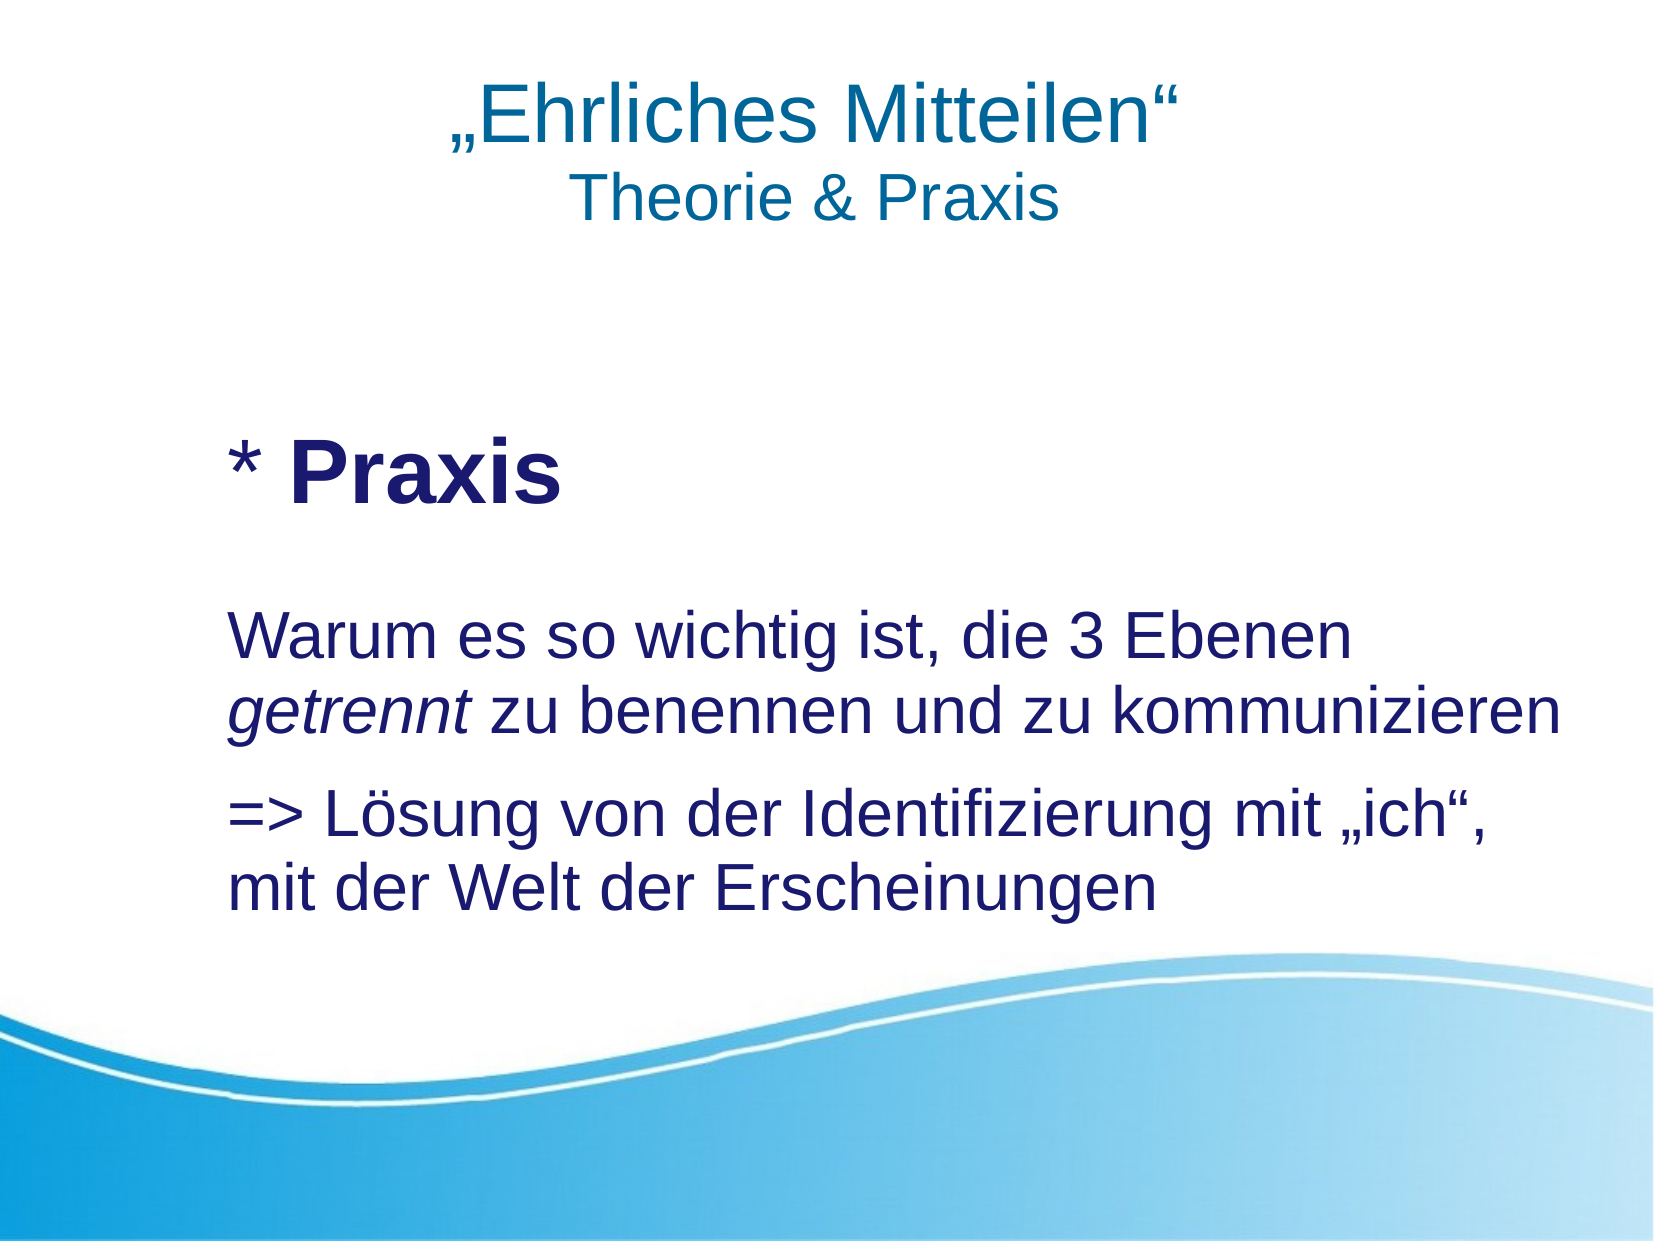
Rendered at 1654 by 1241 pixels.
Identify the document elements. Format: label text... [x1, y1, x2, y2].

text_box * Praxis Warum es so wichtig ist, die 3 Ebenen getrennt zu benennen und zu kommunizieren => Lösung von der Identifizierung mit „ich“, mit der Welt der Erscheinungen [212, 413, 1607, 933]
picture [0, 952, 1654, 1241]
title „Ehrliches Mitteilen“ Theorie & Praxis [70, 47, 1559, 255]
